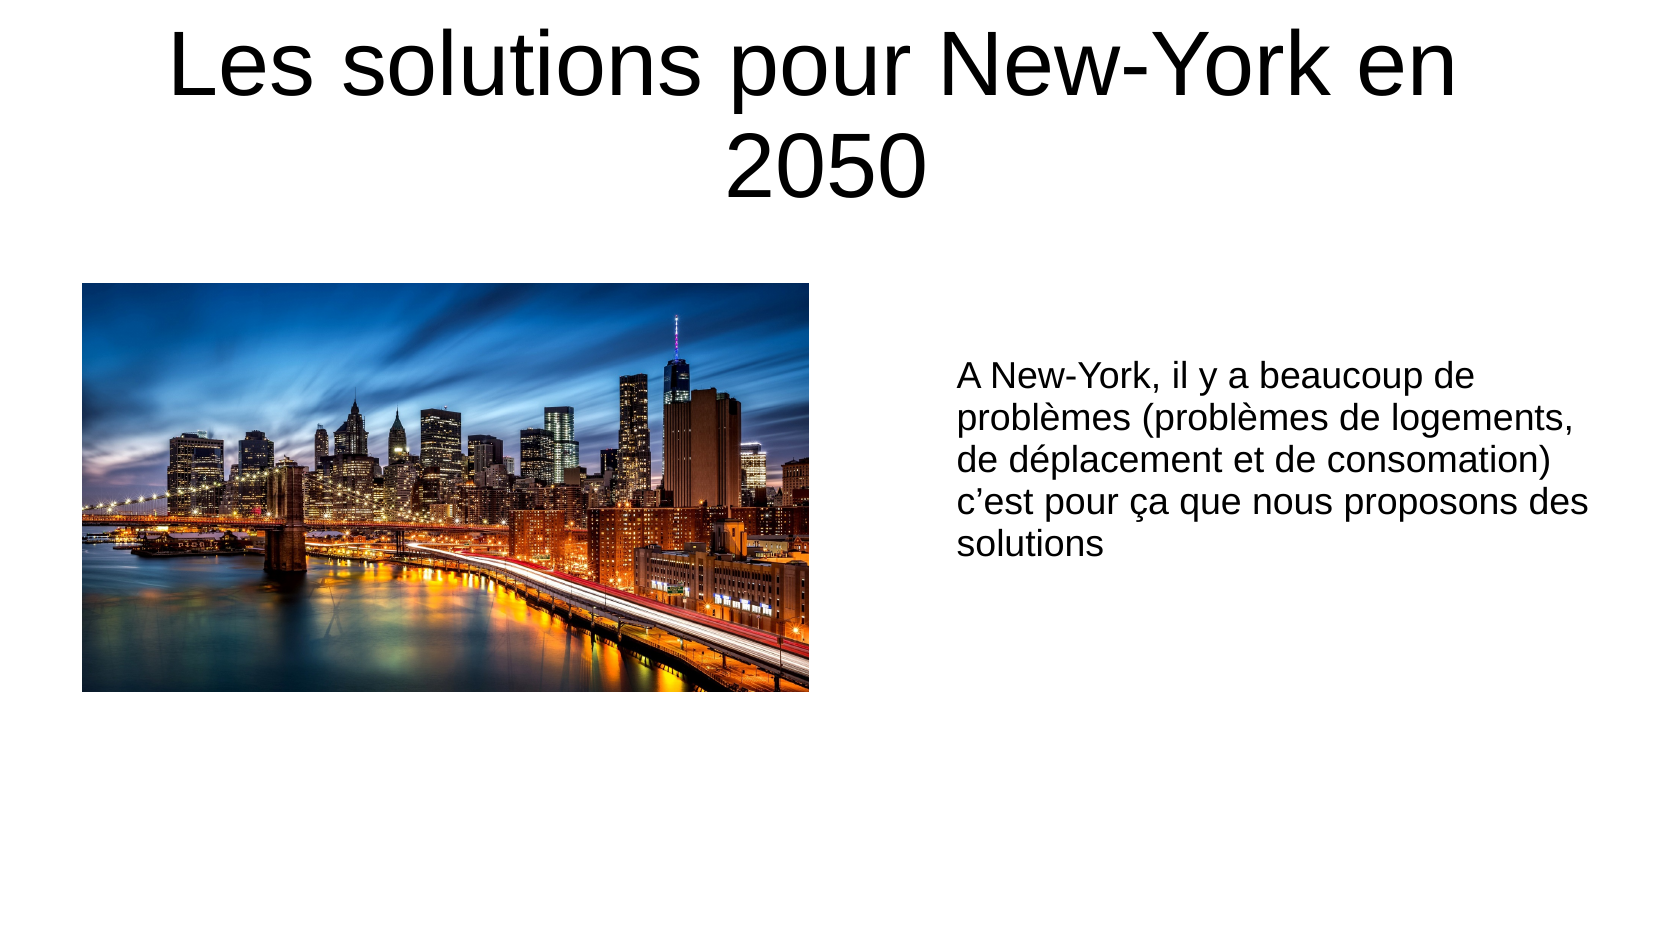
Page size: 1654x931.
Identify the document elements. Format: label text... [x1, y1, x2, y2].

list A New-York, il y a beaucoup de problèmes (problèmes de logements, de déplacement et de consomation) c’est pour ça que nous proposons des solutions [885, 354, 1613, 621]
picture [82, 283, 809, 692]
title Les solutions pour New-York en 2050 [82, 12, 1571, 218]
